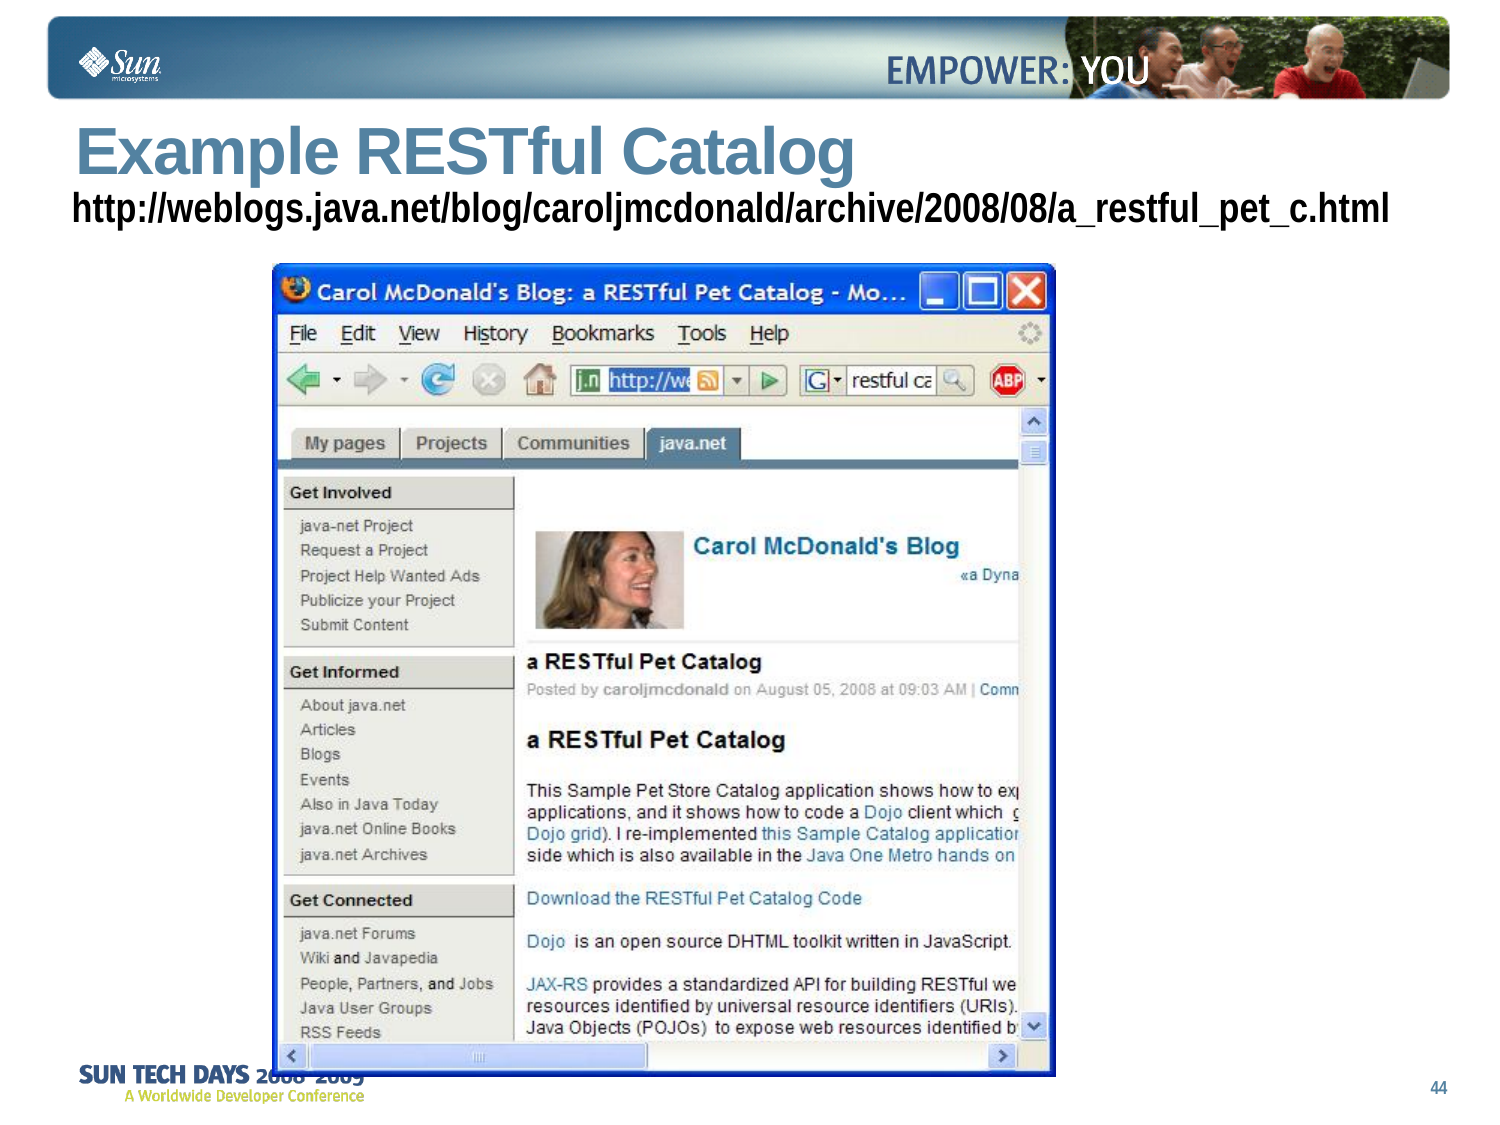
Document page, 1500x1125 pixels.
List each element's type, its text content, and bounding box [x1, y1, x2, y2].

picture [0, 0, 1500, 1125]
text_box http://weblogs.java.net/blog/caroljmcdonald/archive/2008/08/a_restful_pet_c.html [71, 189, 1392, 238]
title Example RESTful Catalog [75, 120, 1437, 225]
